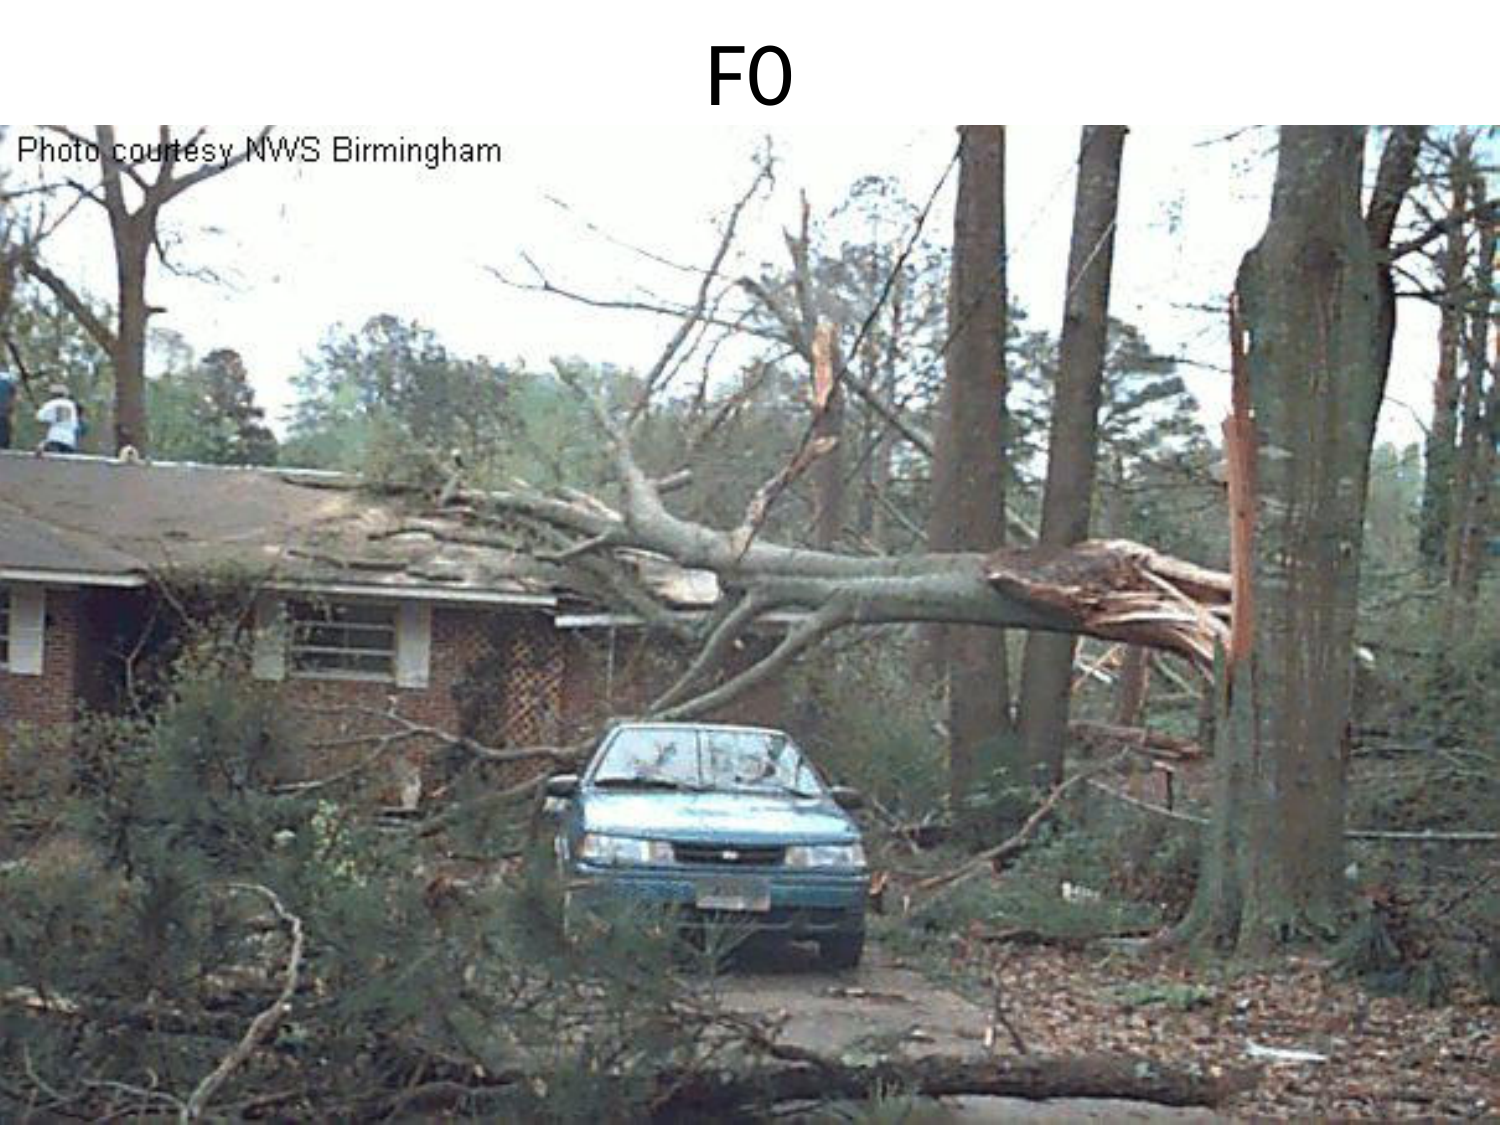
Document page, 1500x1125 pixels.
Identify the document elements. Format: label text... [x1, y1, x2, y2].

title F0 [75, 0, 1425, 125]
picture [0, 125, 1500, 1125]
